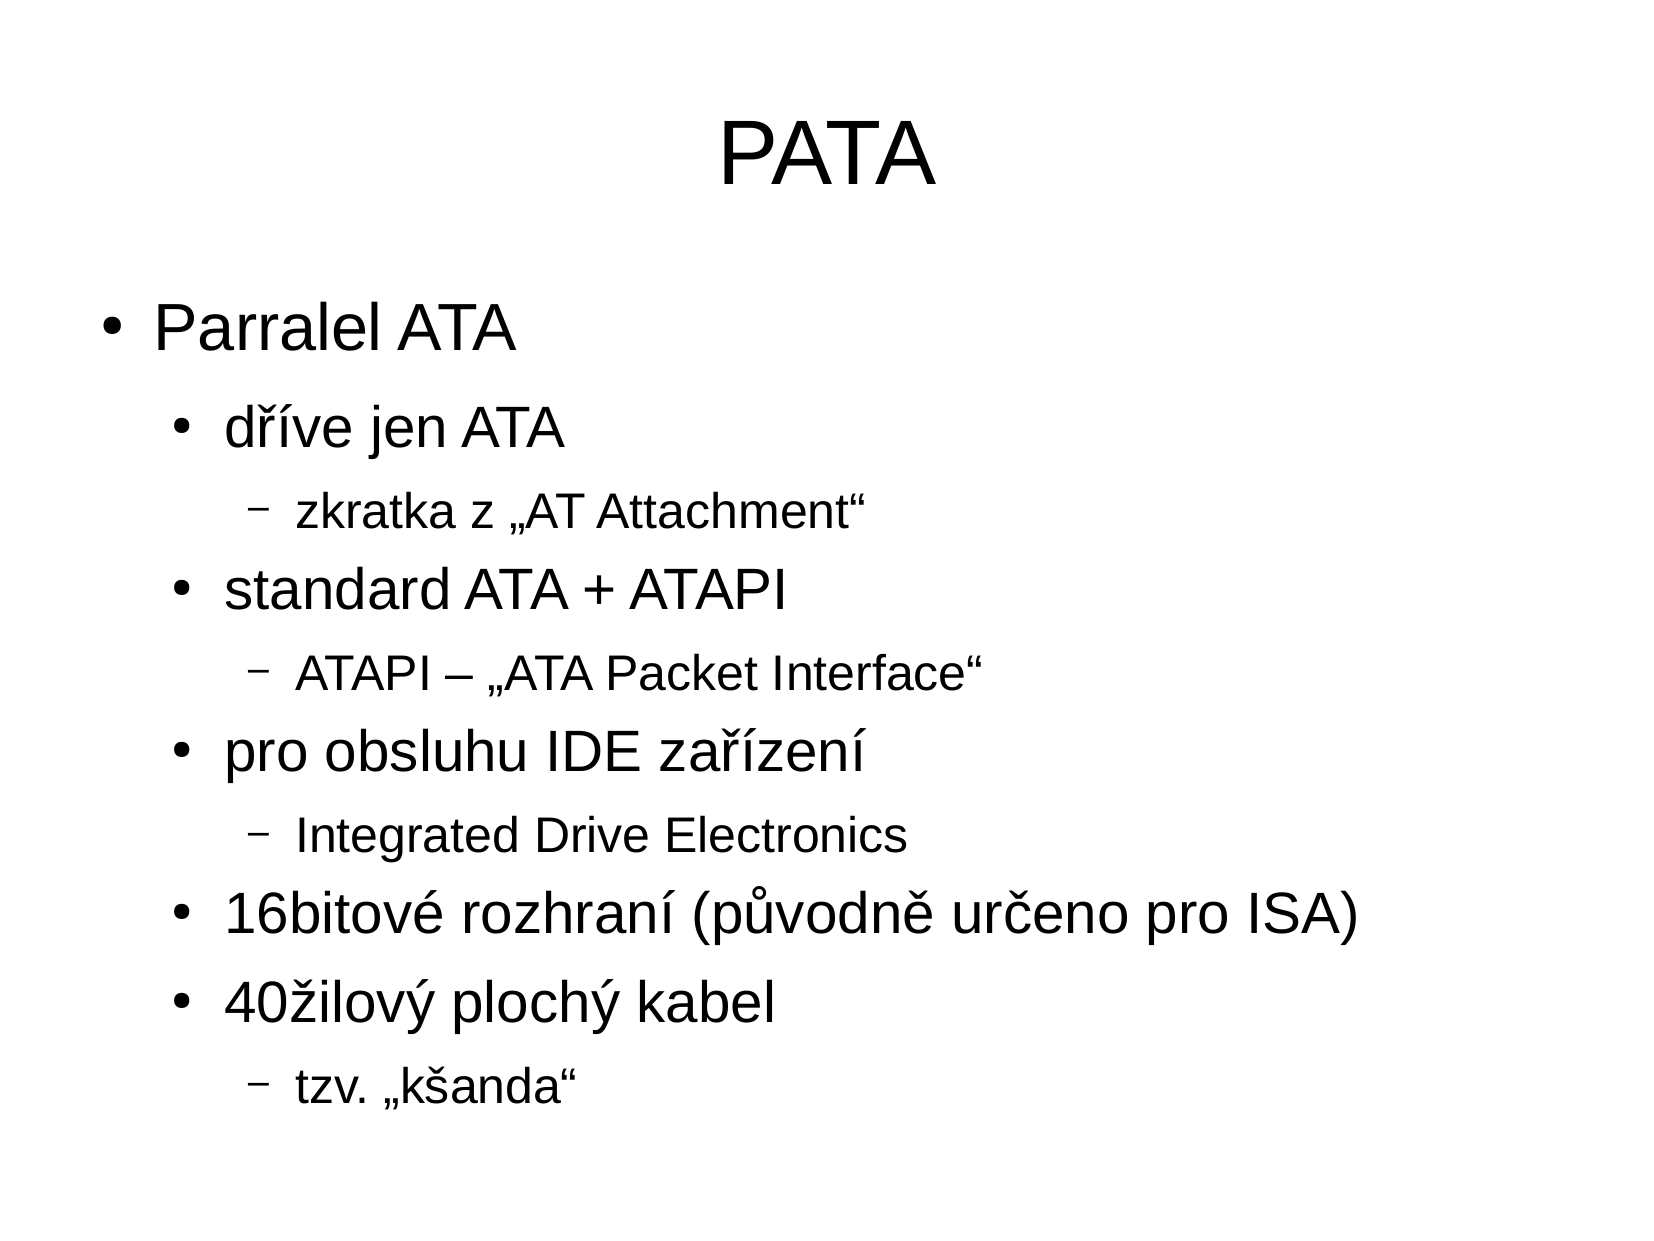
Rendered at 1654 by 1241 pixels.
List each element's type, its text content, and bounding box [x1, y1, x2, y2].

title PATA [82, 56, 1571, 250]
list Parralel ATA dříve jen ATA zkratka z „AT Attachment“ standard ATA + ATAPI ATAPI – „ATA Packet Interface“ pro obsluhu IDE zařízení Integrated Drive Electronics 16bitové rozhraní (původně určeno pro ISA) 40žilový plochý kabel tzv. „kšanda“ [82, 290, 1571, 1114]
